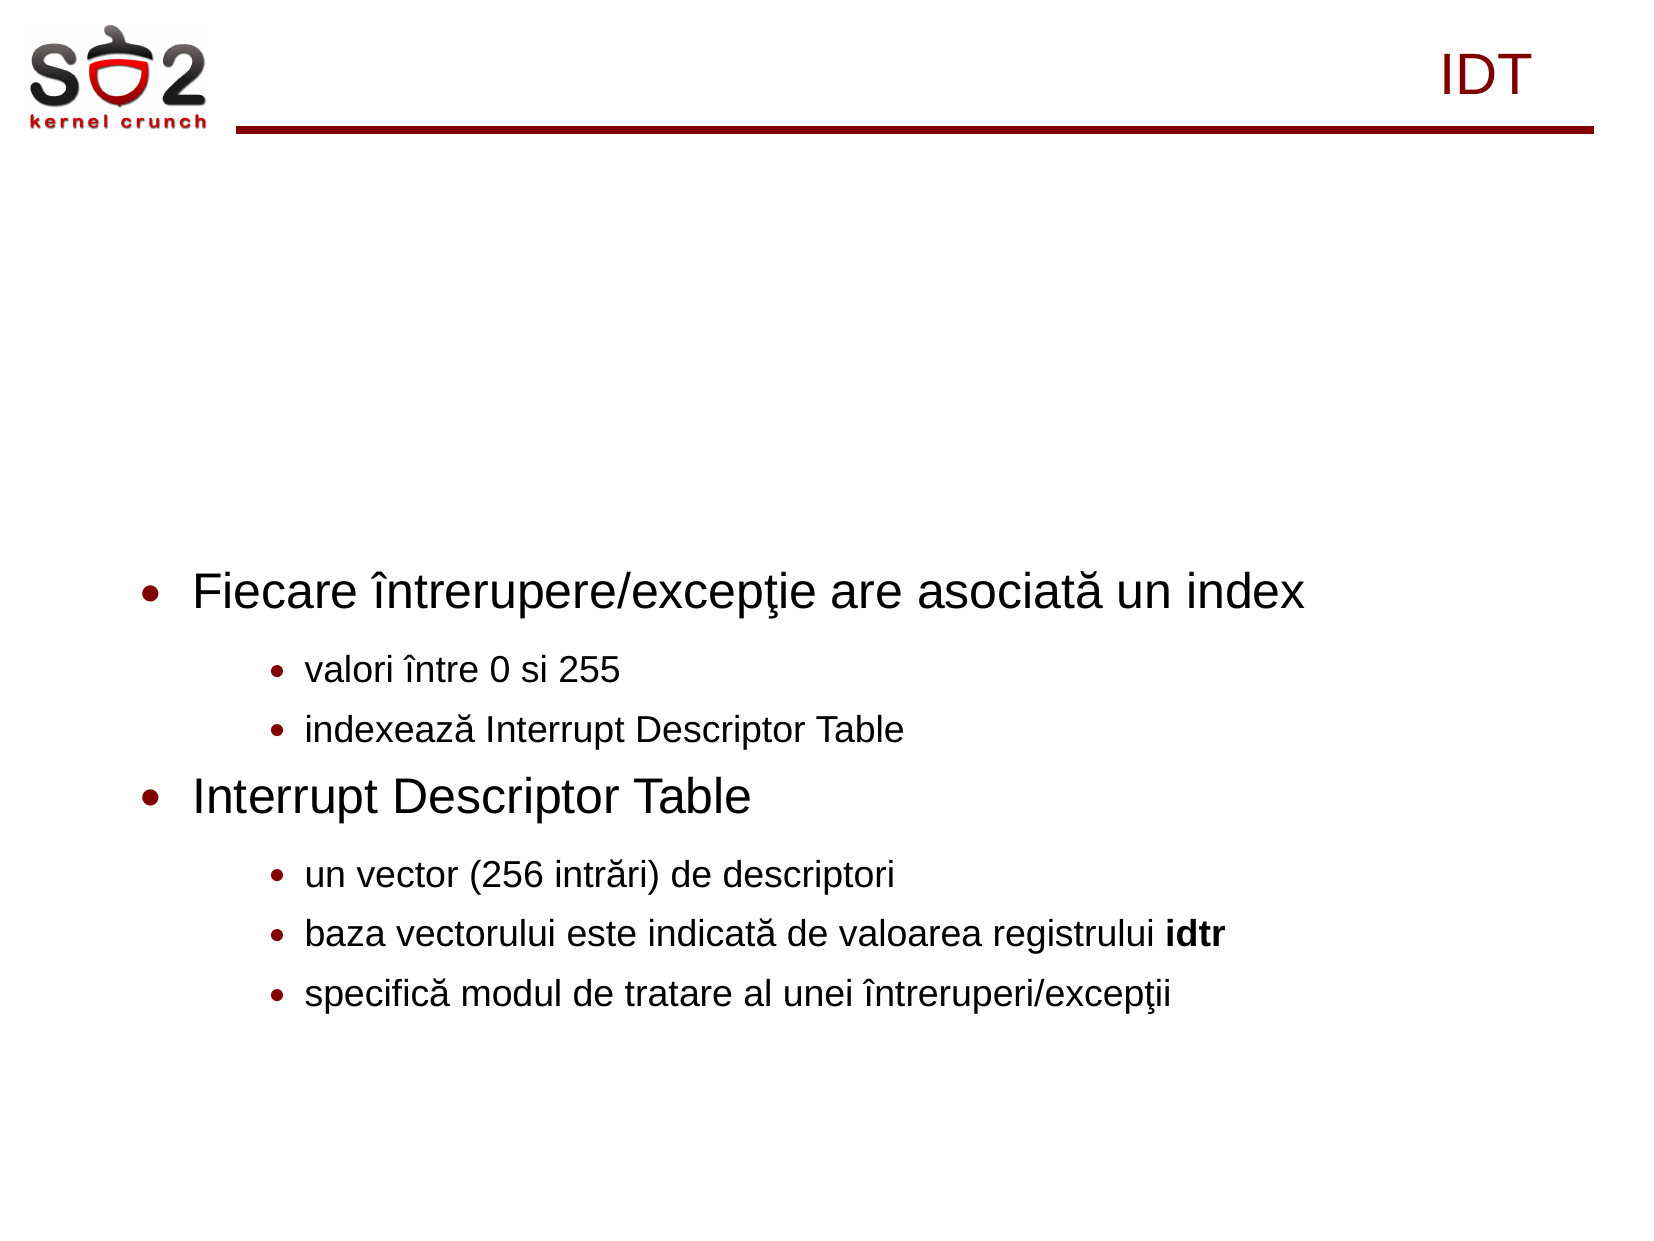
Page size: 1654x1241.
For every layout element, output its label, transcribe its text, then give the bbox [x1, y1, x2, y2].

picture [29, 23, 121, 130]
title IDT [121, 0, 1534, 148]
list Fiecare întrerupere/excepţie are asociată un index valori între 0 si 255 indexează Interrupt Descriptor Table Interrupt Descriptor Table un vector (256 intrări) de descriptori baza vectorului este indicată de valoarea registrului idtr specifică modul de tratare al unei întreruperi/excepţii [121, 344, 1534, 1234]
